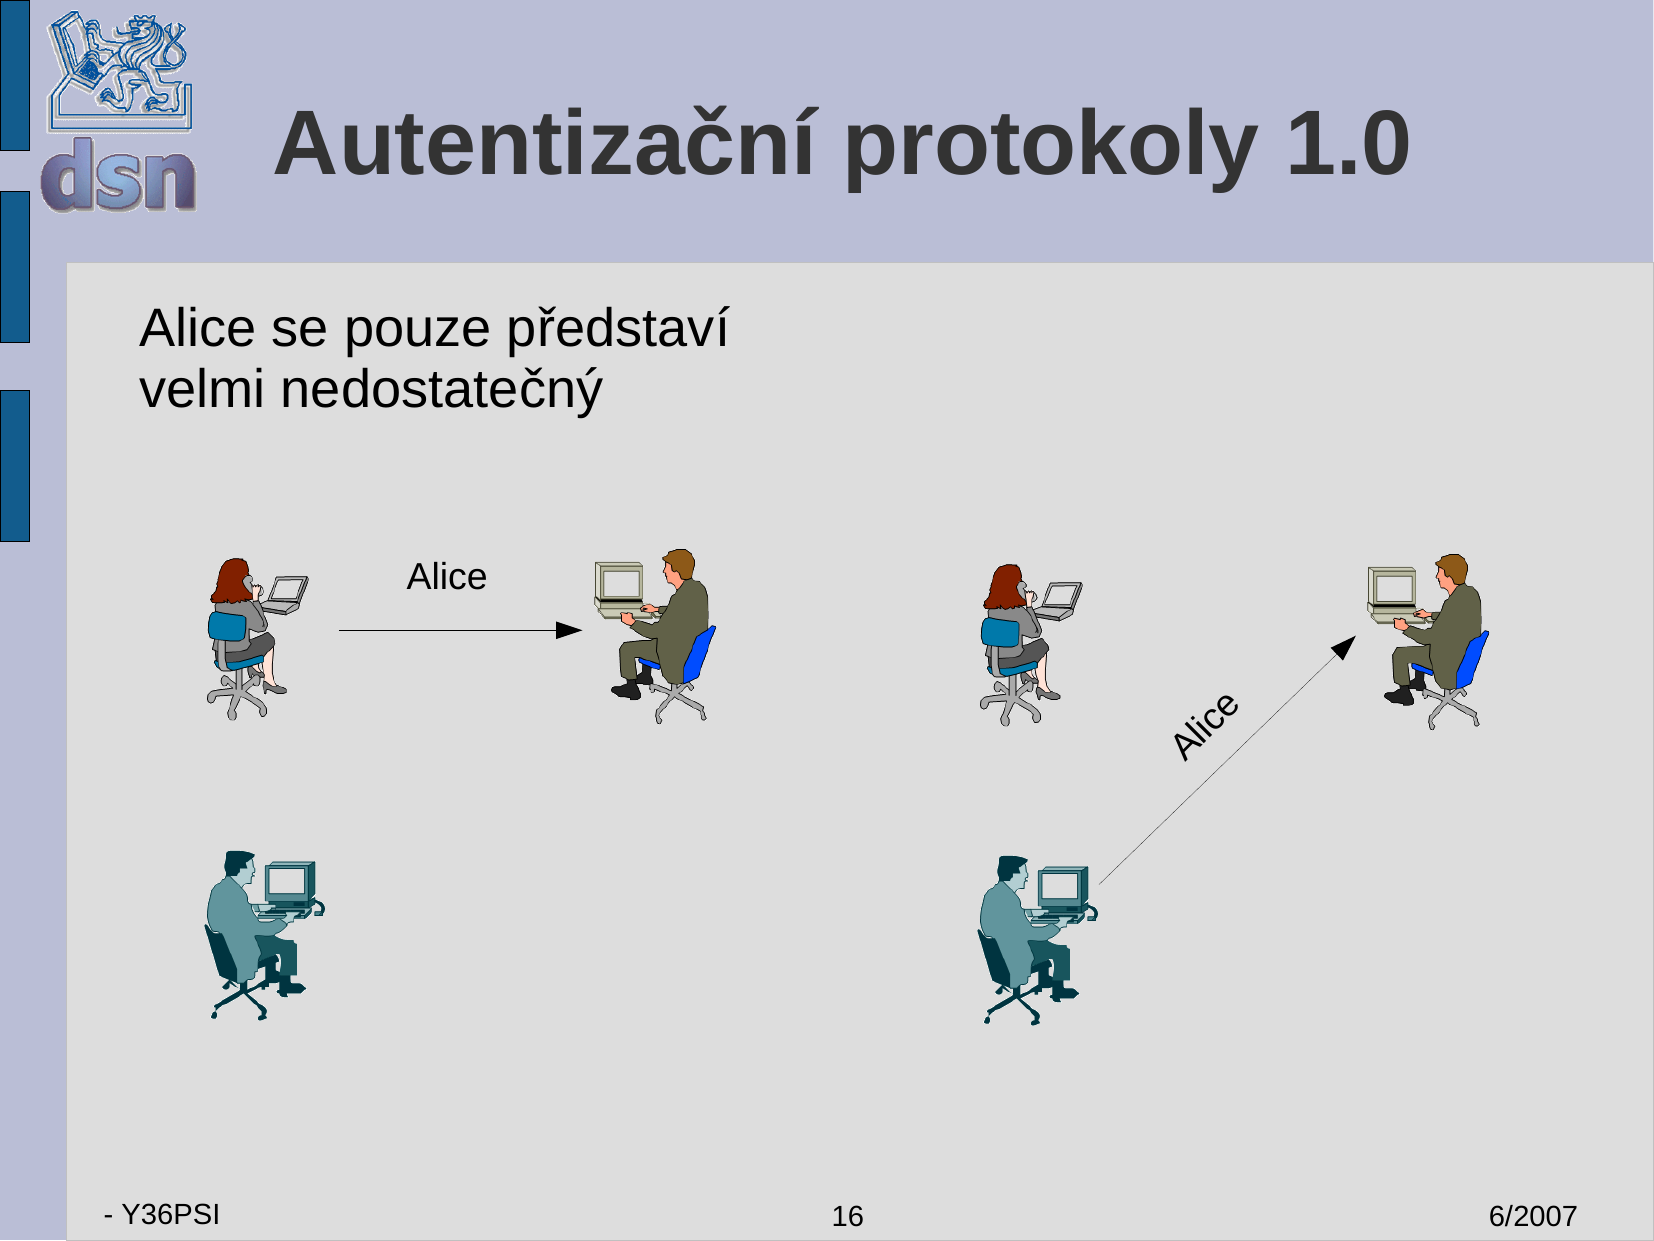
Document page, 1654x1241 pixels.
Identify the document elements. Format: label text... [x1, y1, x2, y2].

picture [1366, 553, 1490, 731]
picture [980, 564, 1083, 727]
list Alice se pouze představí velmi nedostatečný [121, 297, 1534, 440]
picture [977, 855, 1102, 1027]
picture [10, 10, 223, 230]
picture [204, 850, 329, 1022]
picture [207, 558, 309, 721]
text_box Alice [391, 548, 503, 606]
title Autentizační protokoly 1.0 [210, 39, 1478, 247]
text_box Alice [1145, 665, 1265, 785]
picture [593, 548, 717, 725]
